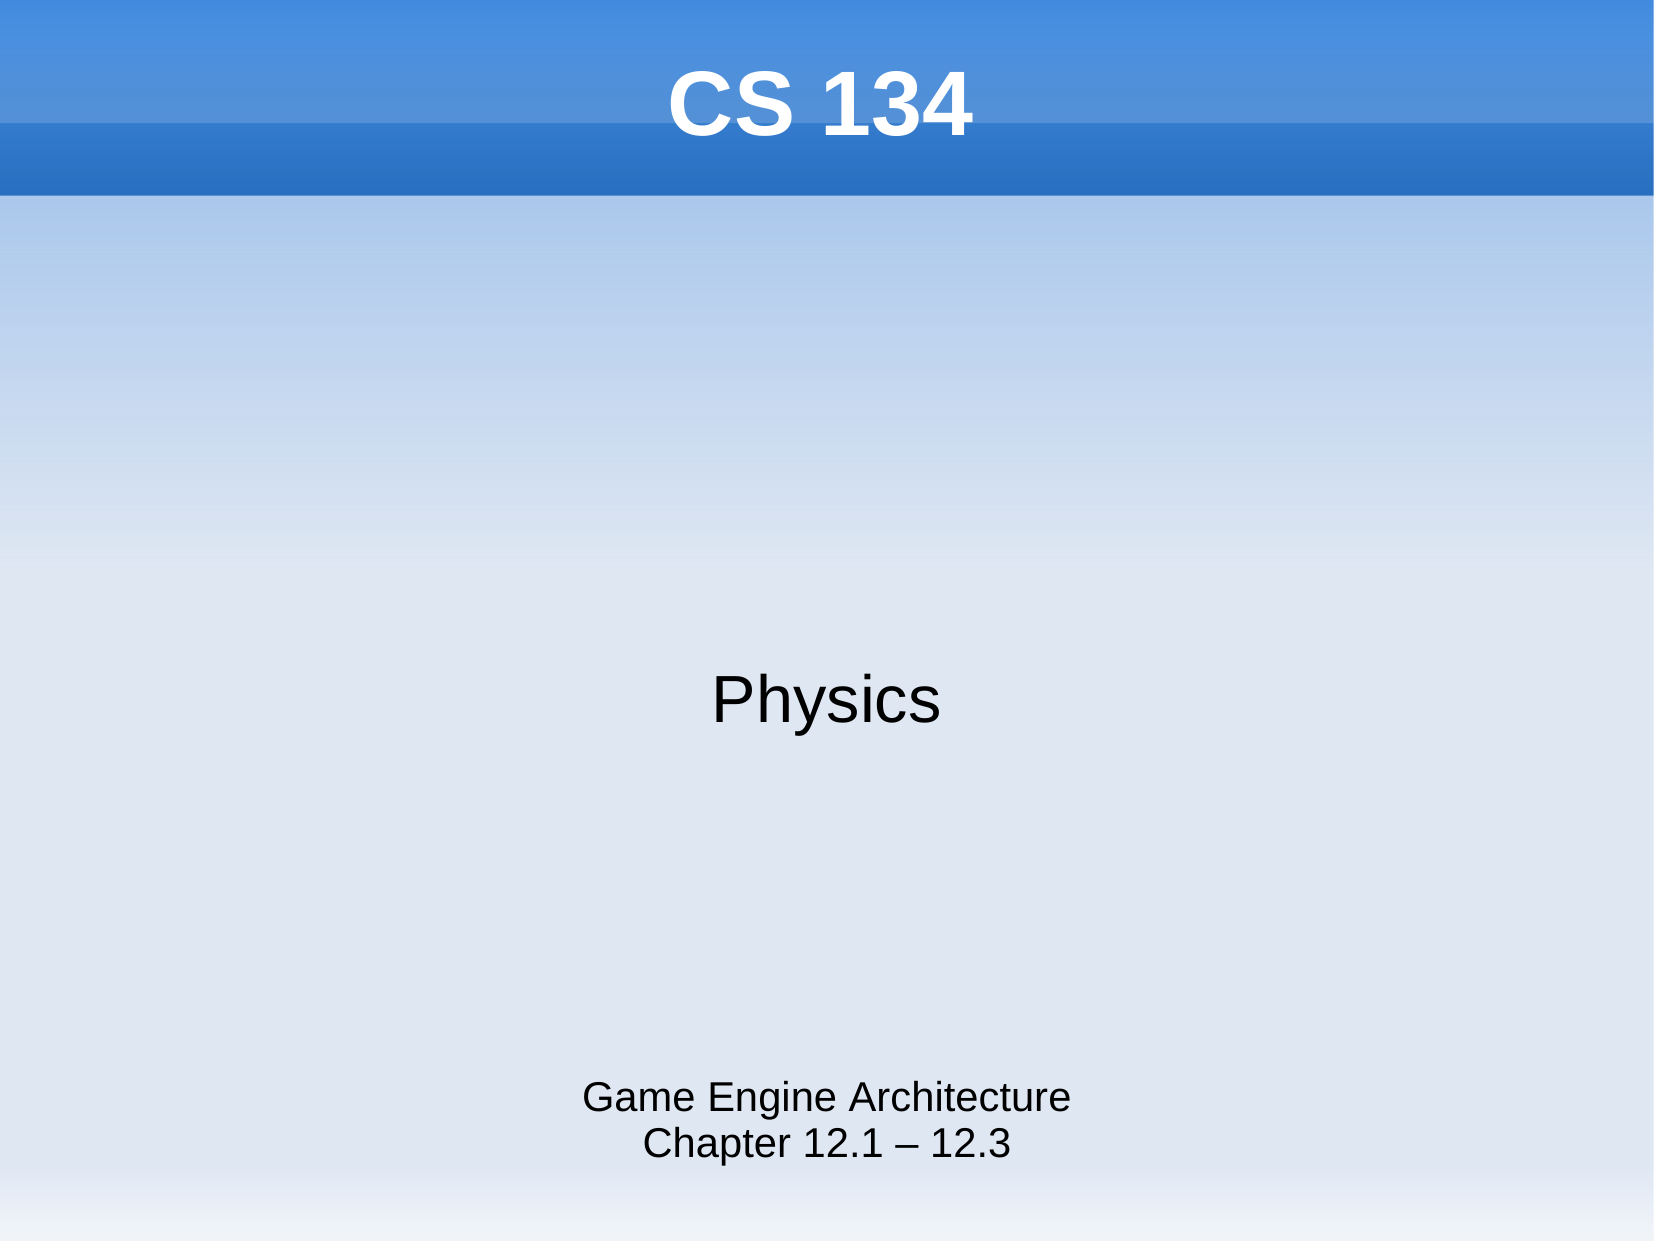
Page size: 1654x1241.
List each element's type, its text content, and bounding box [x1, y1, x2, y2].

subtitle Physics [82, 290, 1571, 1109]
picture [0, 0, 1654, 1241]
text_box Game Engine Architecture Chapter 12.1 – 12.3 [567, 1065, 1087, 1175]
title CS 134 [76, 0, 1565, 208]
